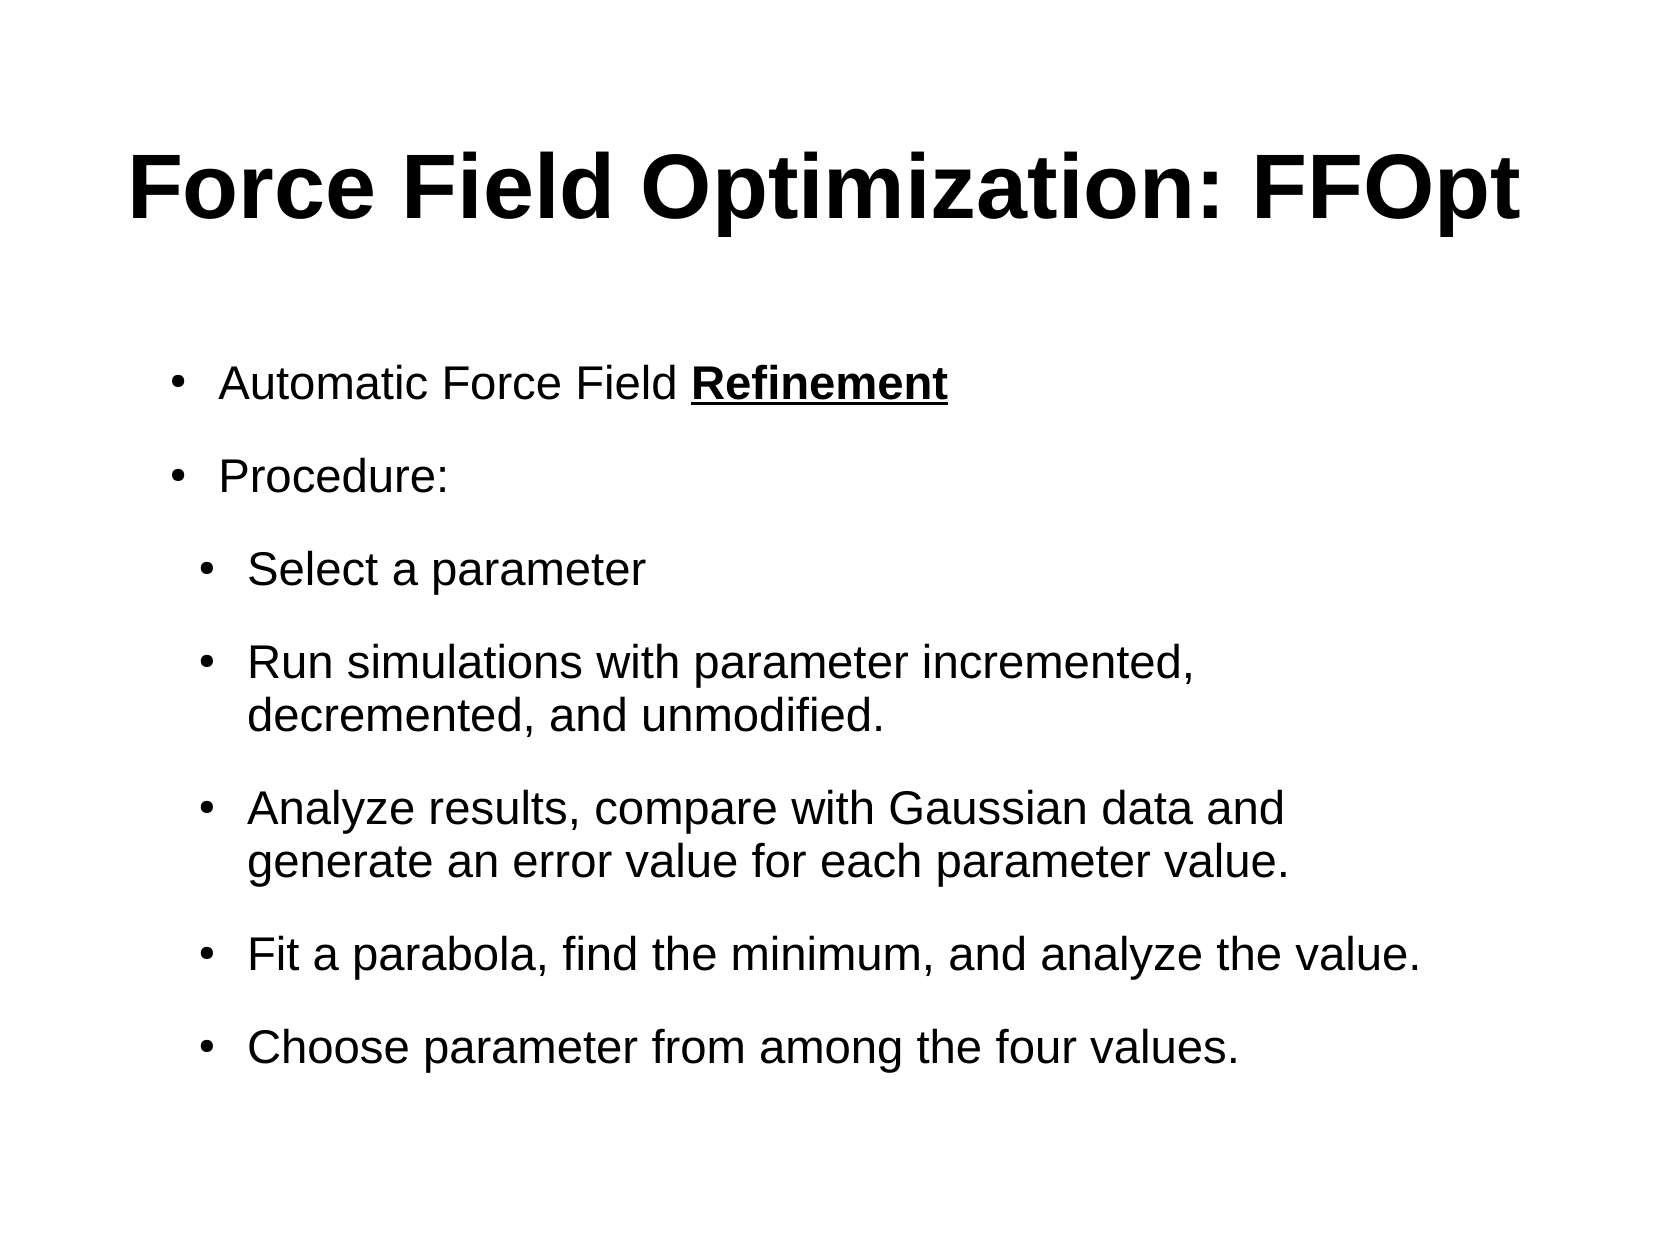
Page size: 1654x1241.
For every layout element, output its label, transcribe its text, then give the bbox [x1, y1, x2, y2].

title Force Field Optimization: FFOpt [75, 30, 1576, 344]
list Automatic Force Field Refinement Procedure: Select a parameter Run simulations with parameter incremented, decremented, and unmodified. Analyze results, compare with Gaussian data and generate an error value for each parameter value. Fit a parabola, find the minimum, and analyze the value. Choose parameter from among the four values. [161, 343, 1493, 1087]
